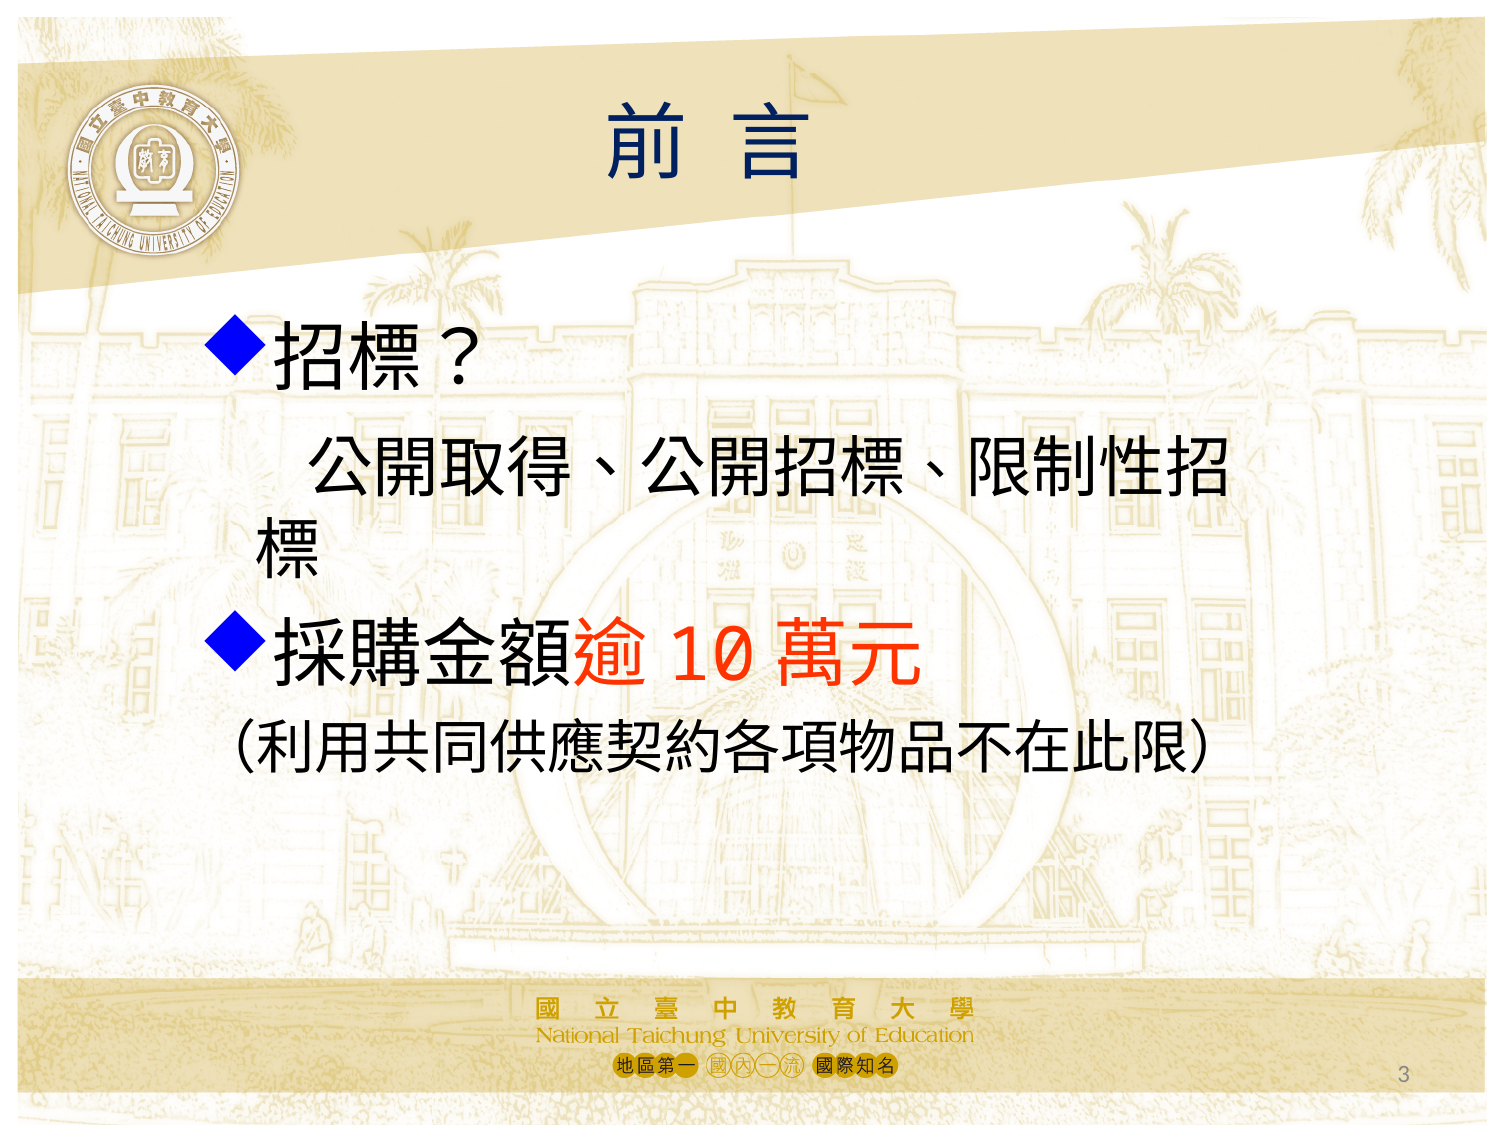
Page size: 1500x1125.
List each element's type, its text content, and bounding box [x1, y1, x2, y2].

list 招標？ 公開取得、公開招標、限制性招標 採購金額逾10萬元 （利用共同供應契約各項物品不在此限） [183, 302, 1306, 929]
text_box <編號> [1074, 1042, 1426, 1103]
picture [0, 0, 1500, 1125]
title 前 言 [289, 45, 1129, 233]
